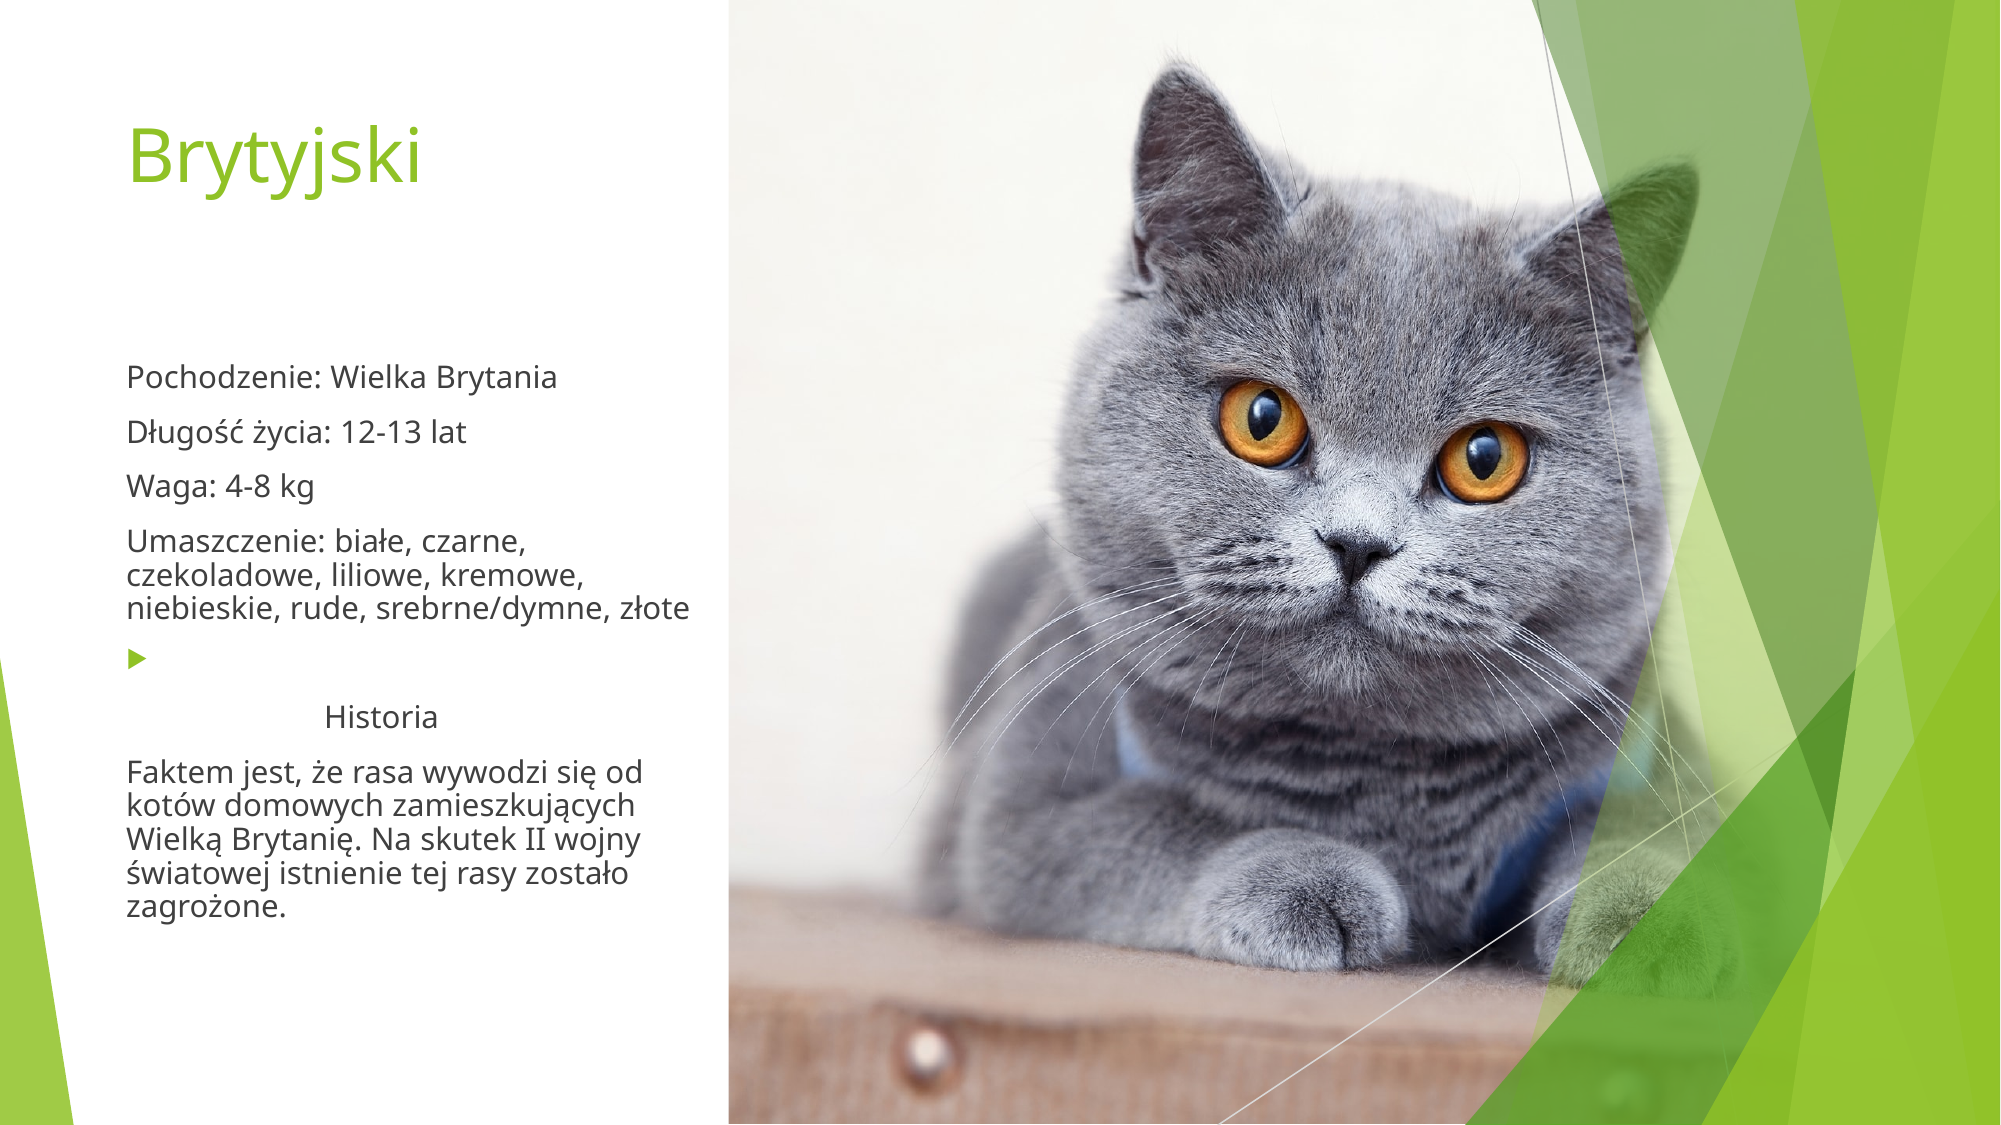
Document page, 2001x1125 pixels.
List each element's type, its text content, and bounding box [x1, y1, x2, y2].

picture [1223, 888, 1576, 1124]
list Pochodzenie: Wielka Brytania Długość życia: 12-13 lat Waga: 4-8 kg Umaszczenie: białe, czarne, czekoladowe, liliowe, kremowe, niebieskie, rude, srebrne/dymne, złote Historia Faktem jest, że rasa wywodzi się od kotów domowych zamieszkujących Wielką Brytanię. Na skutek II wojny światowej istnienie tej rasy zostało zagrożone. [111, 354, 743, 992]
title Brytyjski [111, 99, 743, 317]
text_box [1465, 0, 2000, 1125]
picture [728, 0, 1650, 1124]
picture [1547, 46, 1674, 635]
